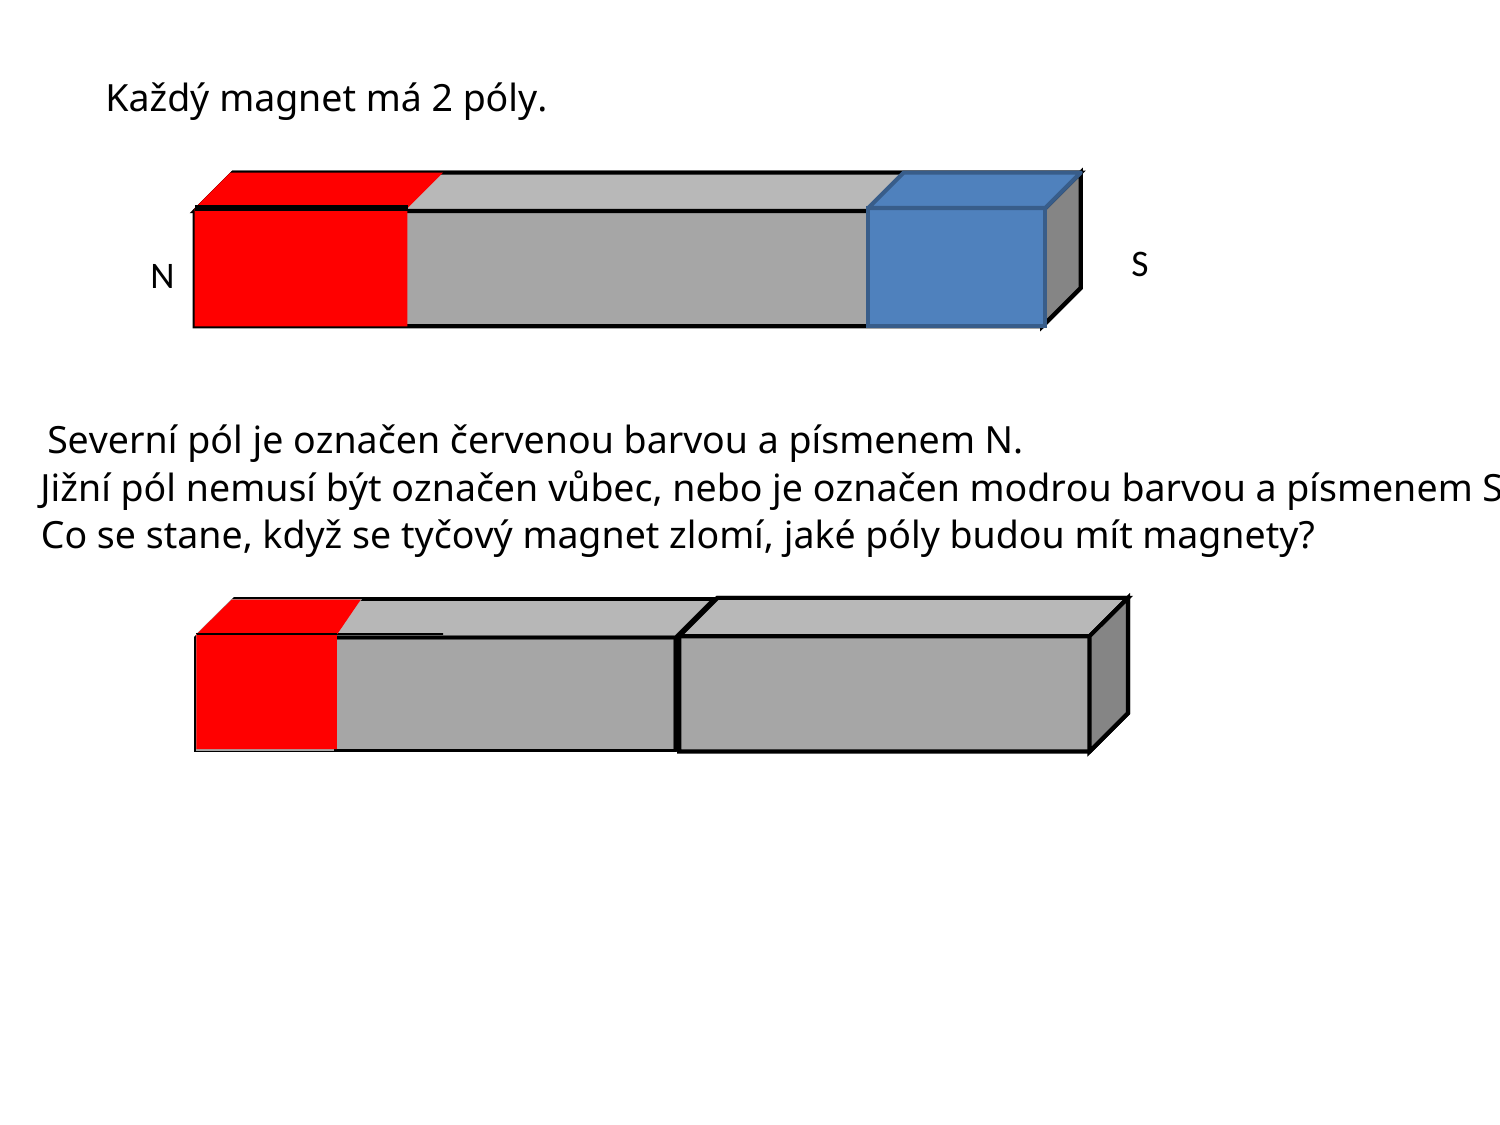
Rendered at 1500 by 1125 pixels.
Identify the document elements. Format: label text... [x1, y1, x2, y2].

text_box Každý magnet má 2 póly. [90, 66, 563, 127]
text_box Jižní pól nemusí být označen vůbec, nebo je označen modrou barvou a písmenem S. [25, 456, 1500, 517]
text_box [194, 172, 1081, 327]
text_box [679, 597, 1128, 752]
text_box S [1116, 231, 1164, 293]
text_box Co se stane, když se tyčový magnet zlomí, jaké póly budou mít magnety? [26, 503, 1332, 564]
picture [194, 597, 715, 752]
text_box [197, 172, 443, 208]
text_box [196, 599, 361, 750]
text_box N [135, 243, 172, 304]
text_box Severní pól je označen červenou barvou a písmenem N. [32, 408, 1040, 456]
